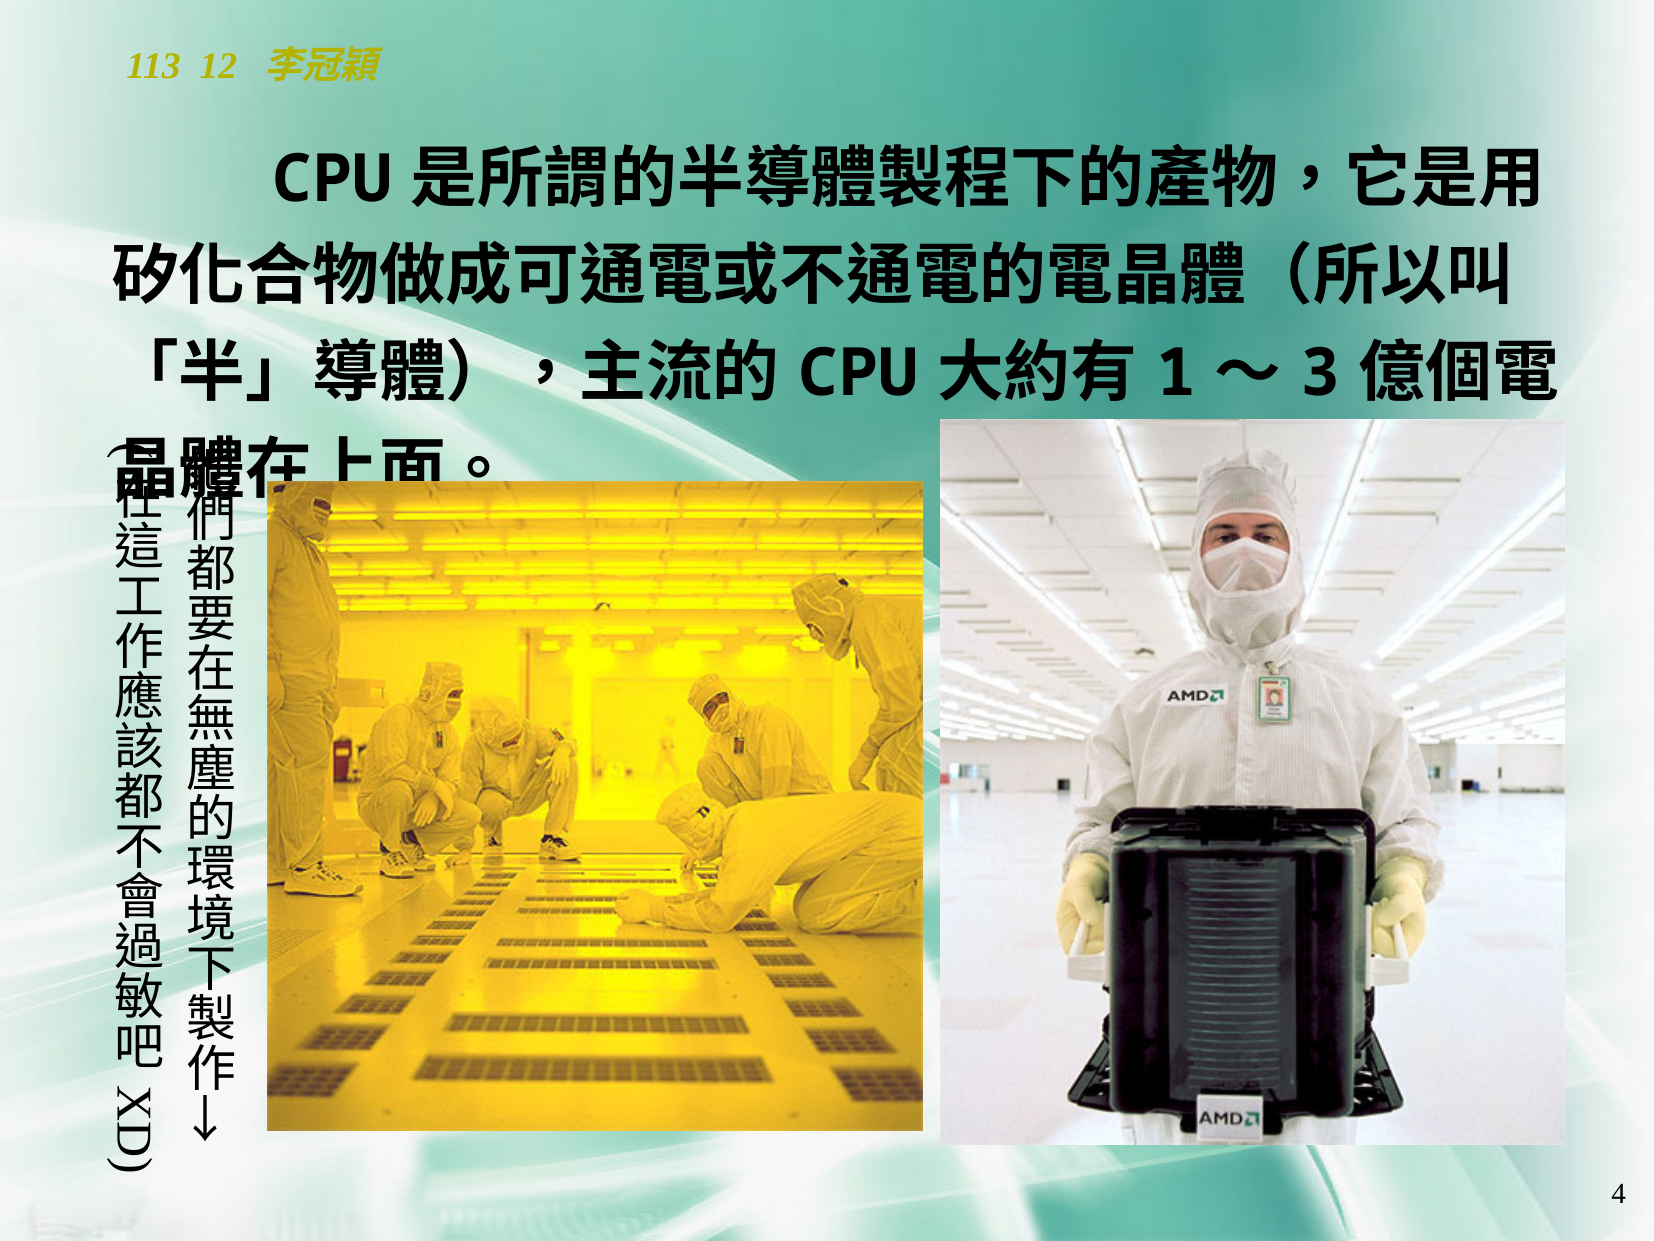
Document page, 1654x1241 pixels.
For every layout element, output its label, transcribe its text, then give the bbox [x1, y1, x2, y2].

text_box 他們都要在無塵的環境下製作→ (在這工作應該都不會過敏吧XD) [124, 442, 249, 1211]
list CPU是所謂的半導體製程下的產物，它是用矽化合物做成可通電或不通電的電晶體（所以叫「半」導體），主流的CPU大約有1～3億個電晶體在上面。 [41, 124, 1583, 943]
picture [0, 0, 1654, 1241]
